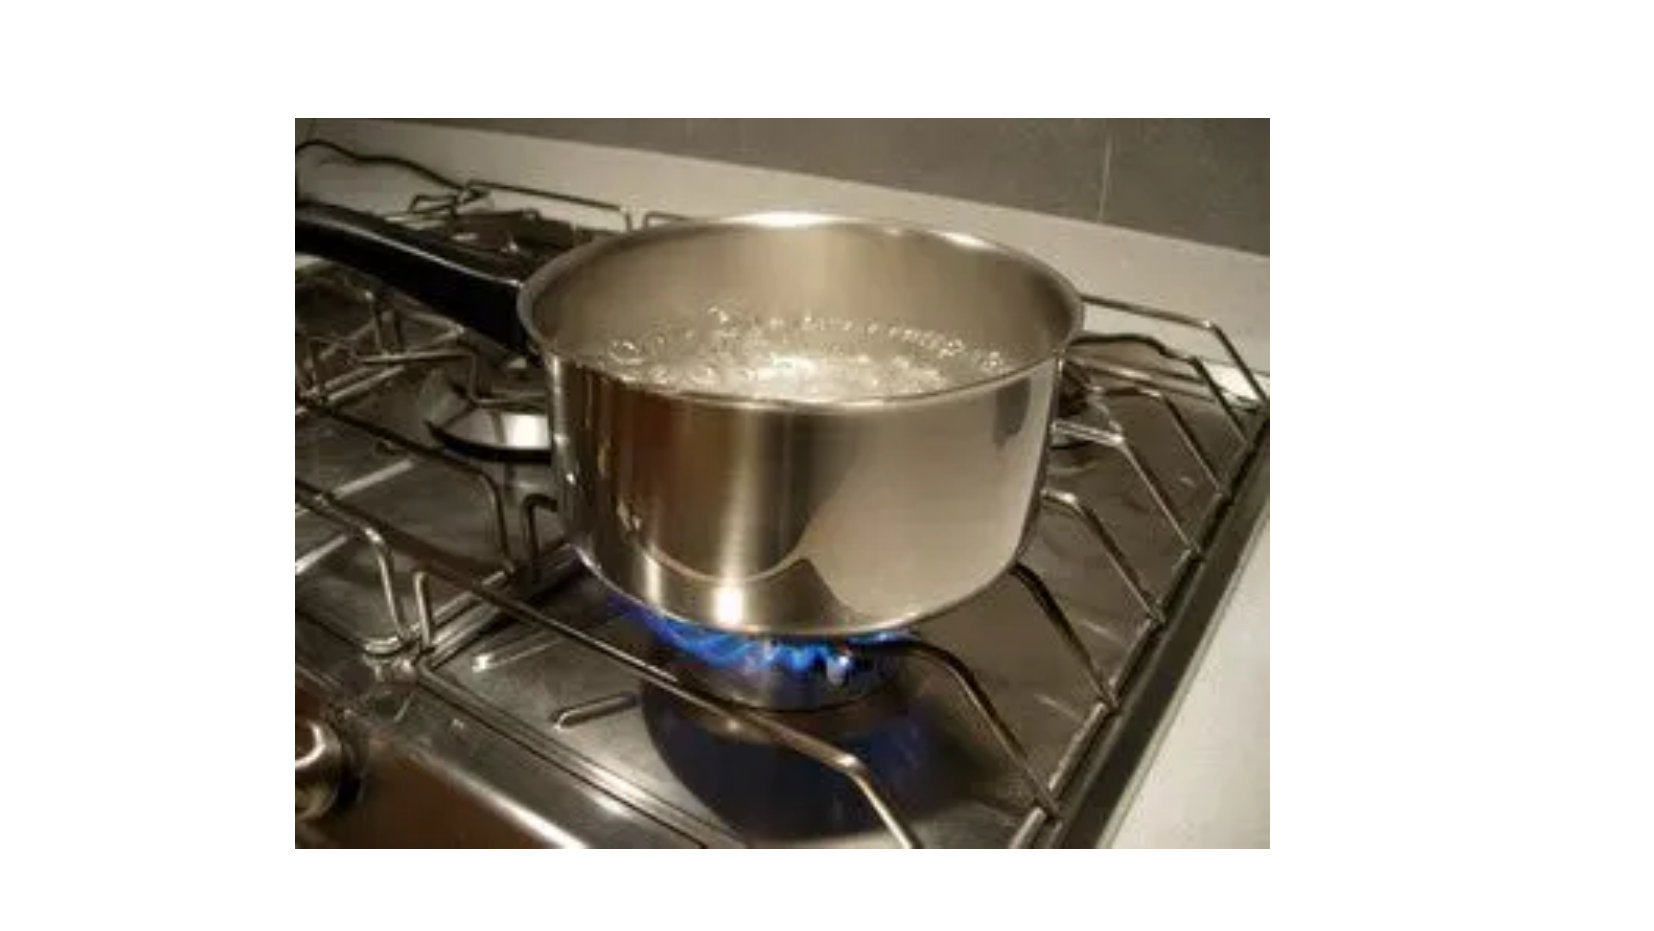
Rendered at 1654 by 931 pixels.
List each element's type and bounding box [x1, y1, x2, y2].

picture [295, 118, 1270, 849]
